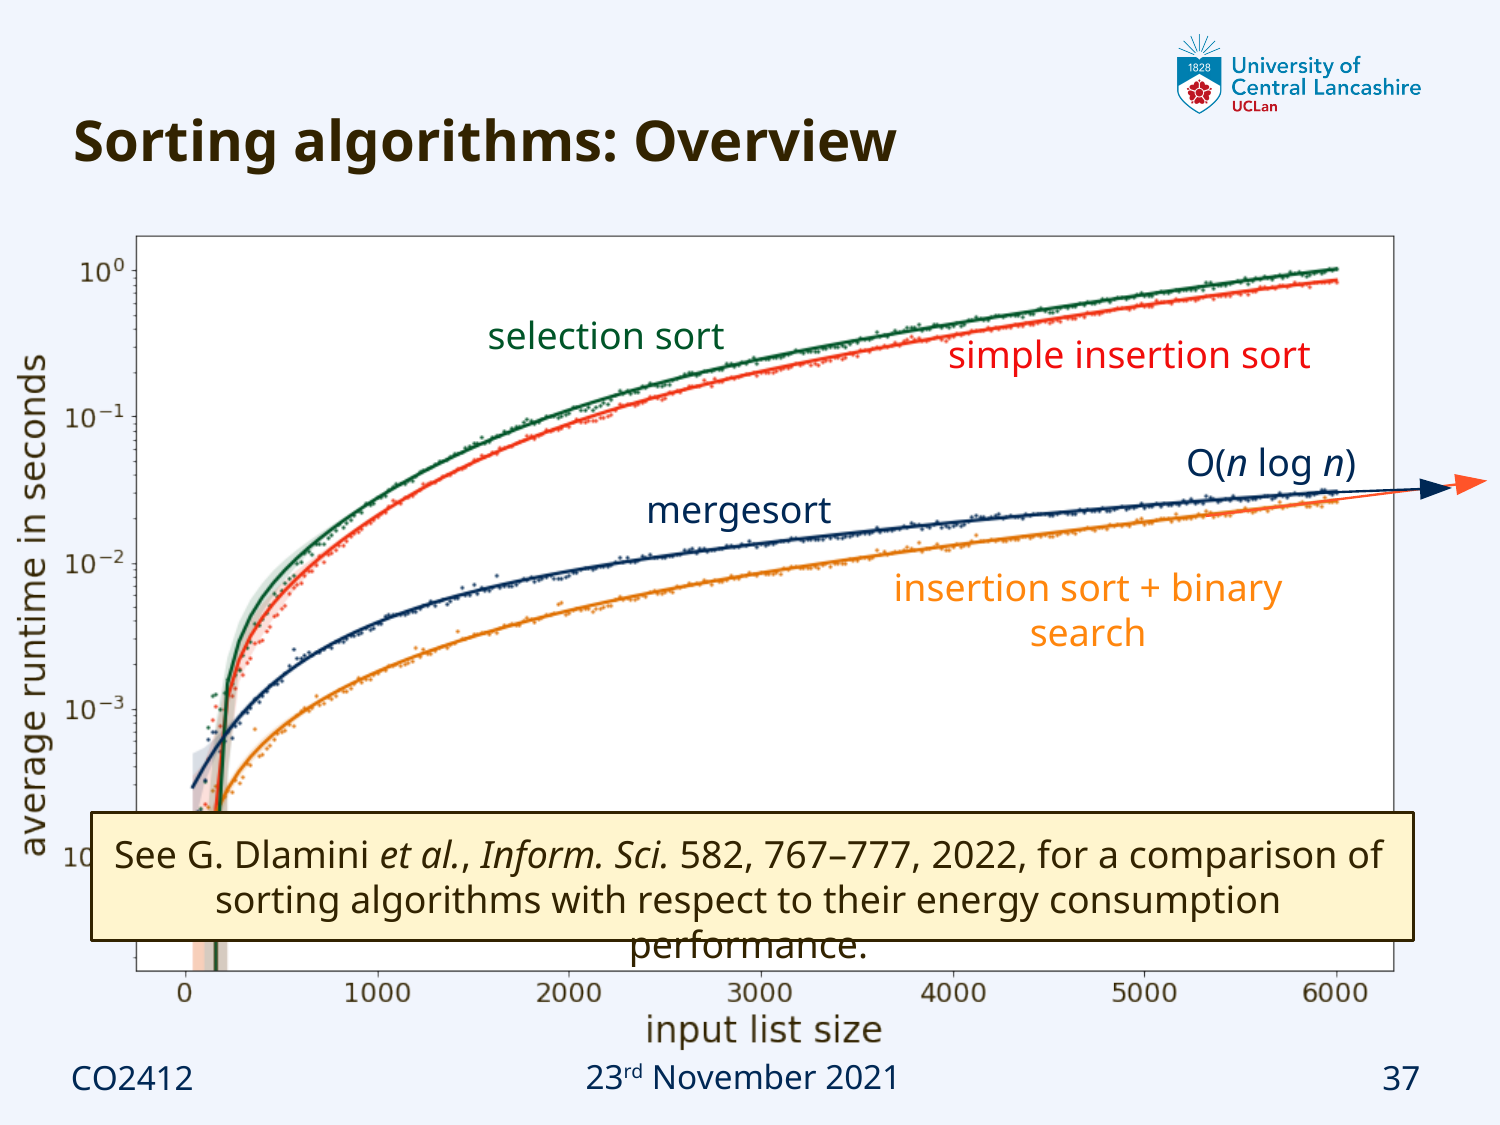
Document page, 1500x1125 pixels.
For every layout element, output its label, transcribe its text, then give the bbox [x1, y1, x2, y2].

text_box simple insertion sort [857, 323, 1402, 384]
text_box [91, 935, 692, 941]
text_box [91, 812, 1414, 823]
text_box mergesort [466, 478, 1012, 539]
picture [842, 941, 852, 946]
text_box selection sort [333, 304, 879, 365]
title Sorting algorithms: Overview [58, 54, 1500, 224]
picture [1177, 34, 1421, 54]
picture [8, 225, 1404, 1061]
picture [634, 941, 646, 956]
picture [779, 948, 789, 956]
text_box O(n log n) [1147, 431, 1395, 492]
text_box insertion sort + binary search [816, 556, 1361, 617]
picture [657, 941, 667, 946]
text_box [695, 935, 1414, 941]
text_box See G. Dlamini et al., Inform. Sci. 582, 767–777, 2022, for a comparison of sorting algorithms with respect to their energy consumption performance. [84, 823, 1414, 935]
picture [706, 941, 718, 956]
